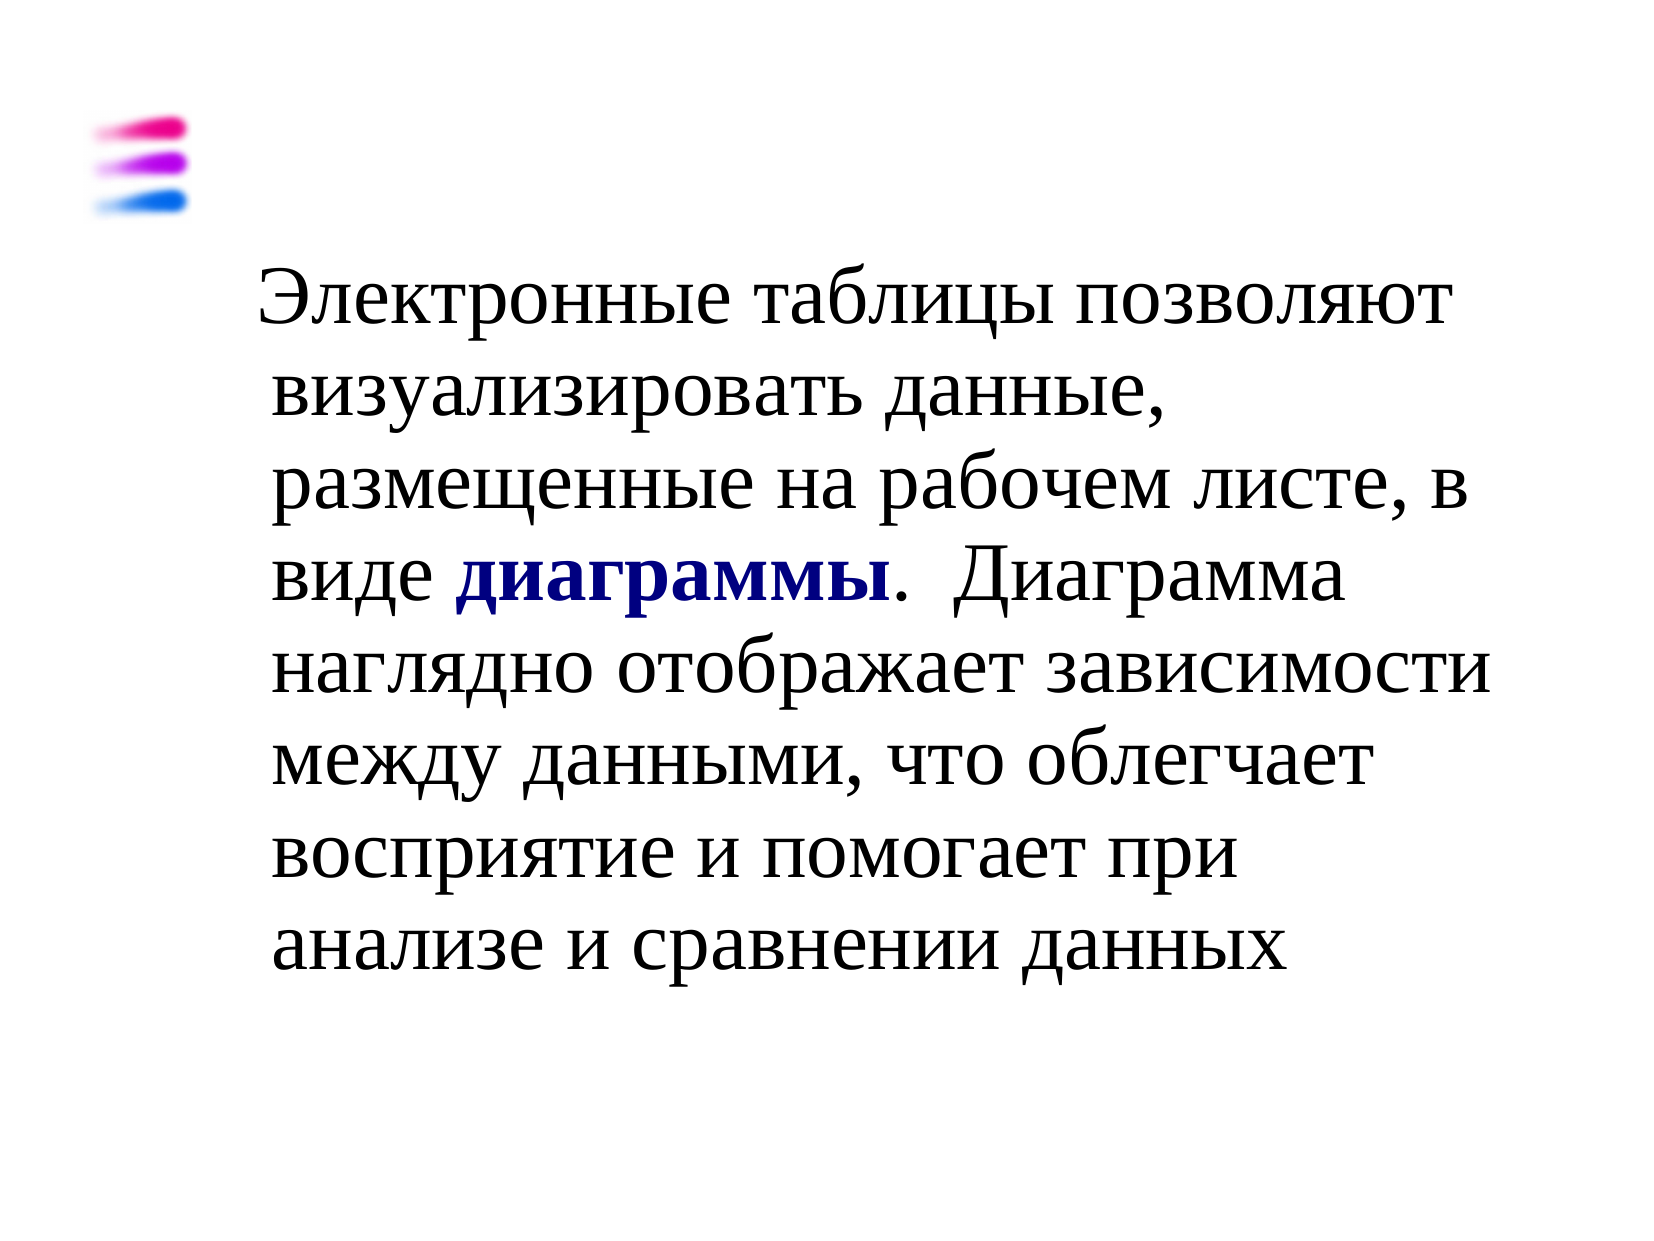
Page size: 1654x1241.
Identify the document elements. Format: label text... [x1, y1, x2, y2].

picture [83, 110, 192, 224]
subtitle Электронные таблицы позволяют визуализировать данные, размещенные на рабочем листе, в виде диаграммы. Диаграмма наглядно отображает зависимости между данными, что облегчает восприятие и помогает при анализе и сравнении данных [236, 118, 1506, 1119]
